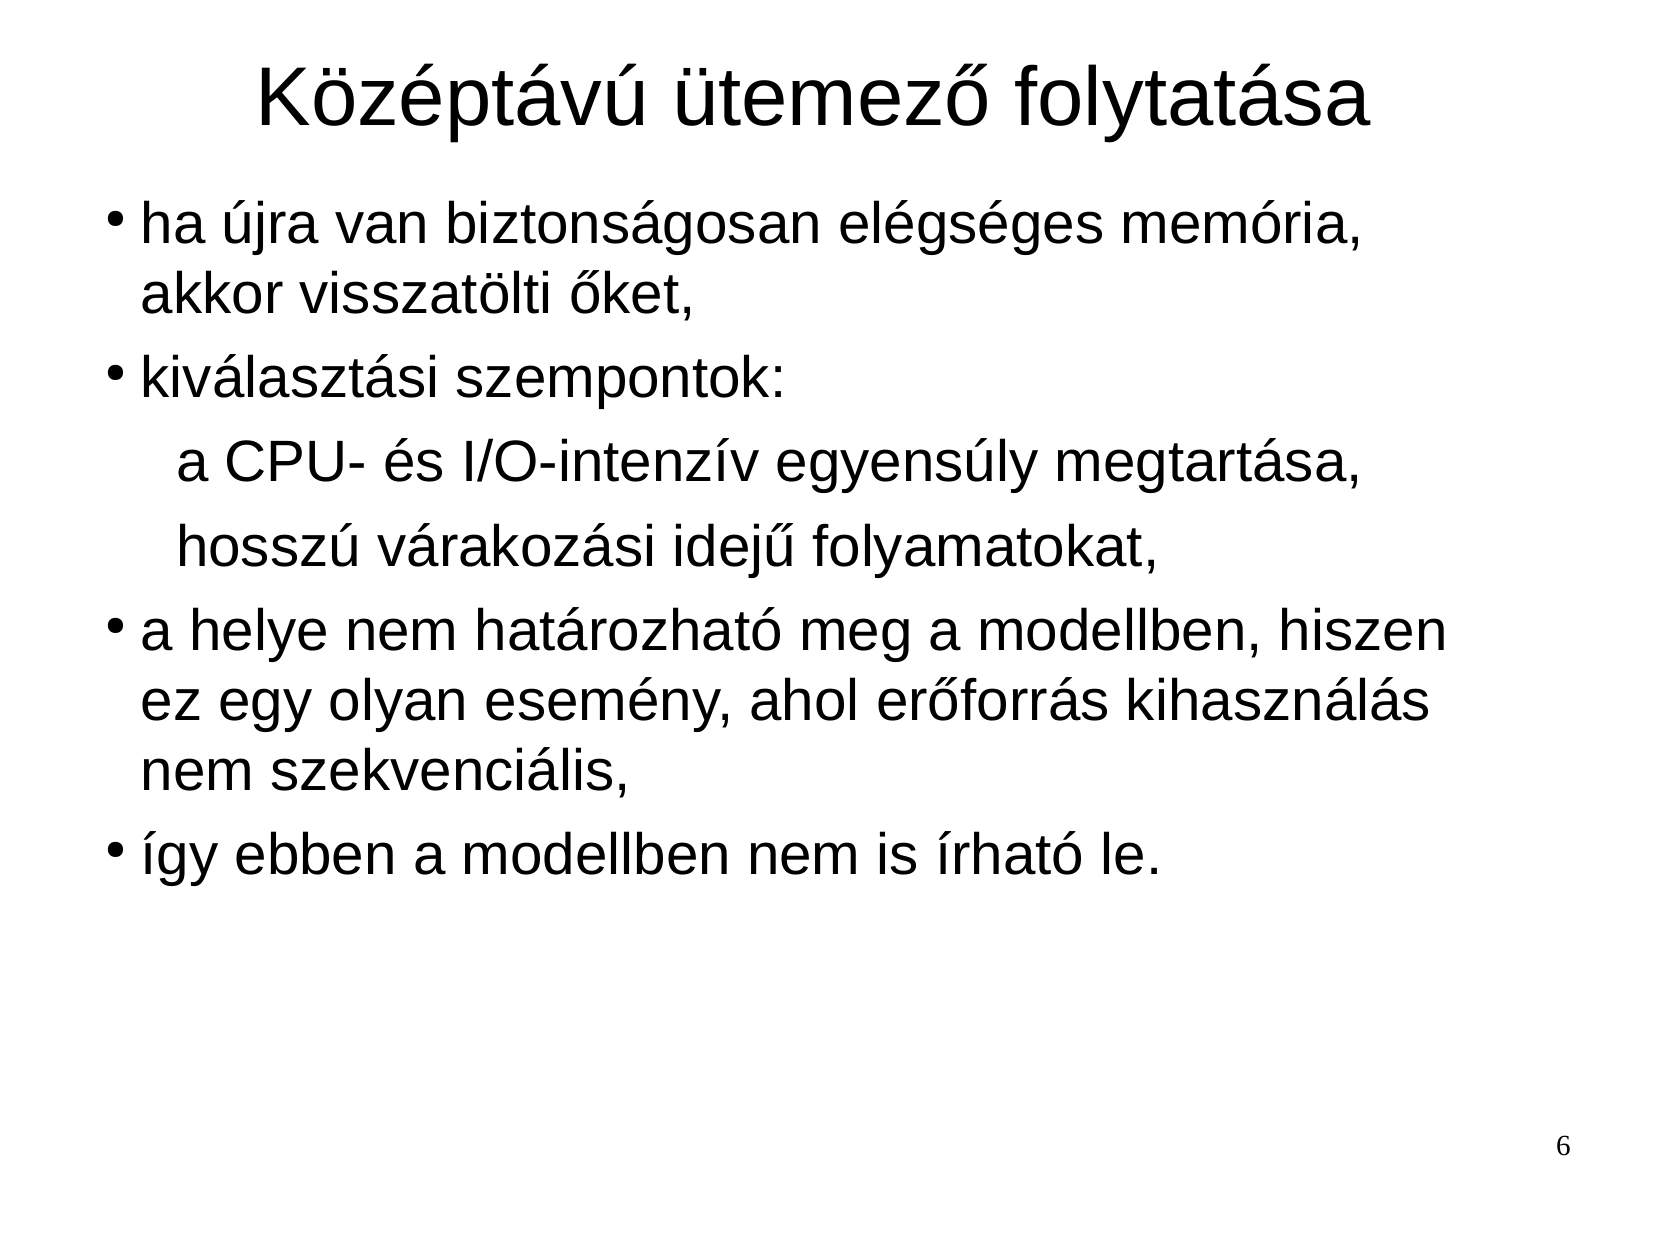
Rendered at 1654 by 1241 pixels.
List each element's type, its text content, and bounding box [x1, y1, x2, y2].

list ha újra van biztonságosan elégséges memória, akkor visszatölti őket, kiválasztási szempontok: a CPU- és I/O-intenzív egyensúly megtartása, hosszú várakozási idejű folyamatokat, a helye nem határozható meg a modellben, hiszen ez egy olyan esemény, ahol erőforrás kihasználás nem szekvenciális, így ebben a modellben nem is írható le. [19, 177, 1654, 1220]
title Középtávú ütemező folytatása [136, 20, 1491, 165]
